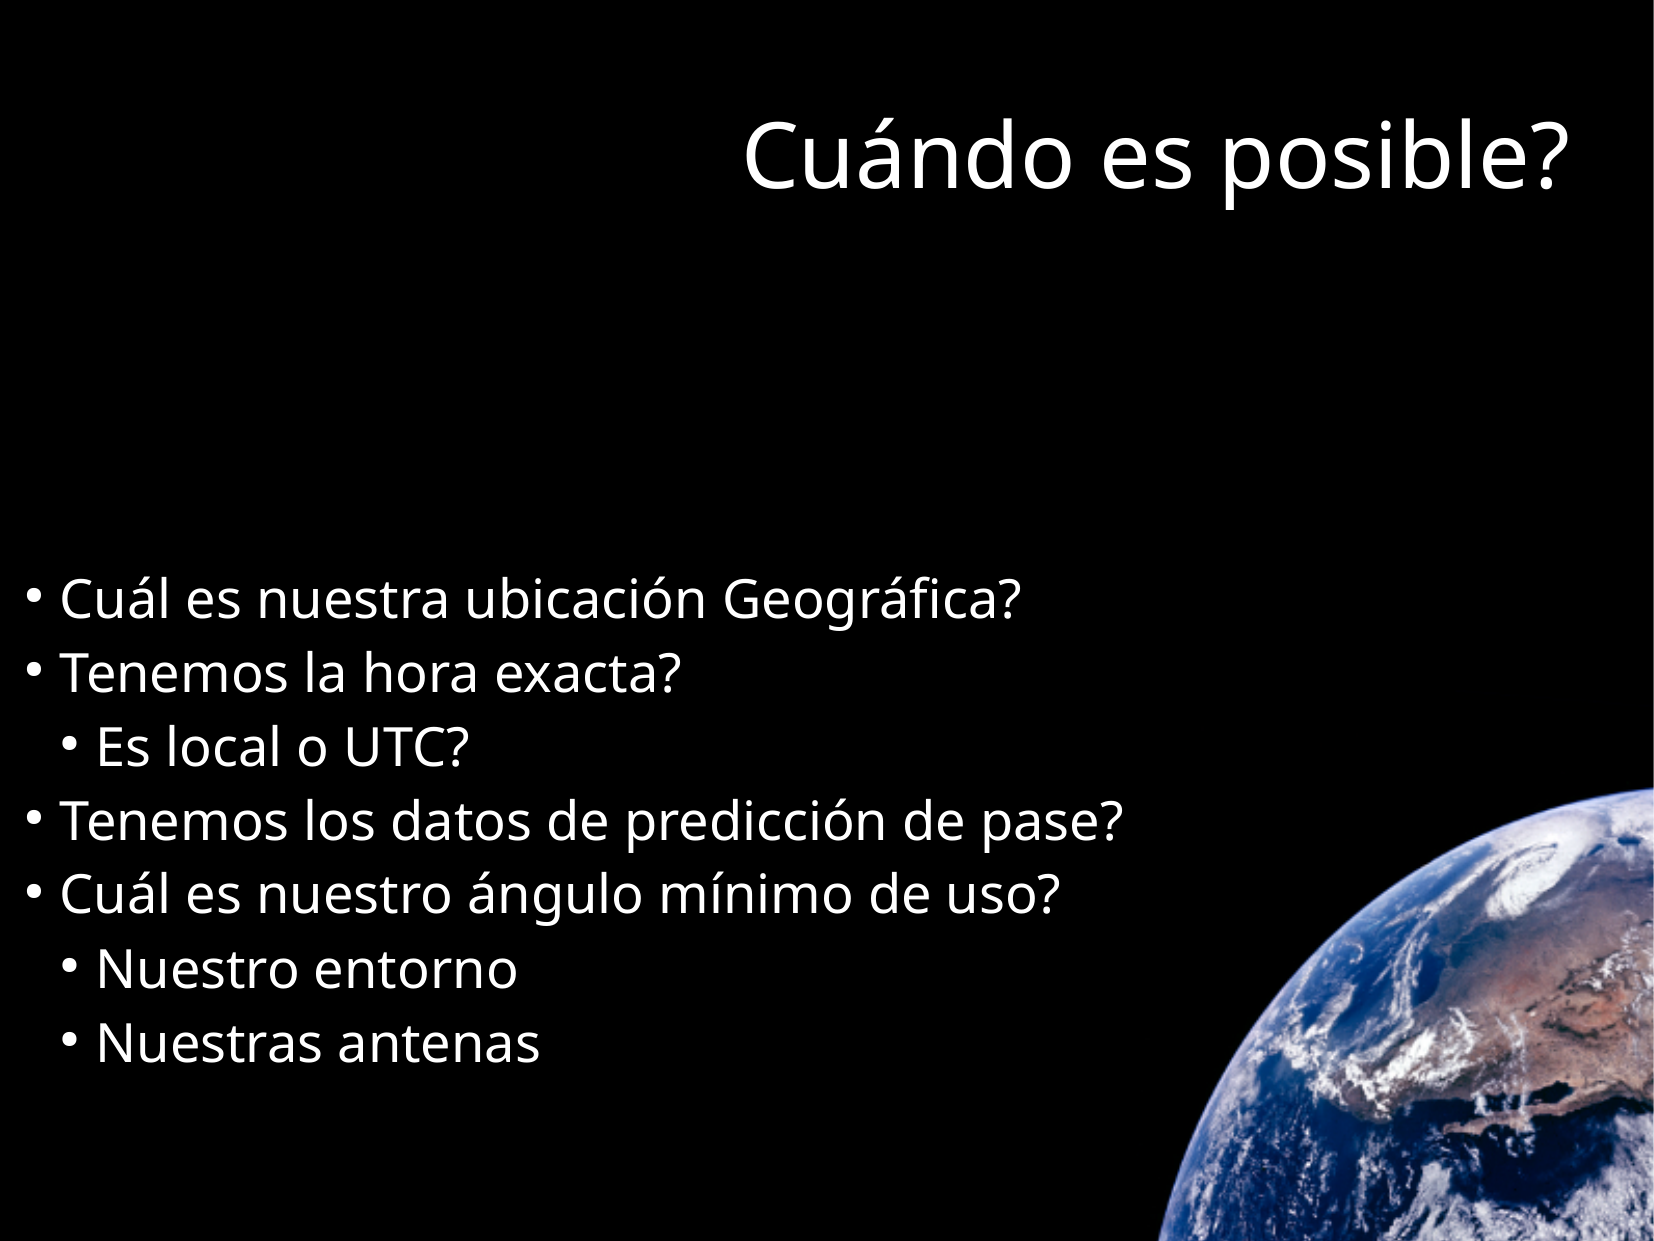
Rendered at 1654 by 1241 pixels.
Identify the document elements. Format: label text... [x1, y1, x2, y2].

text_box Cuál es nuestra ubicación Geográfica? Tenemos la hora exacta? Es local o UTC? Tenemos los datos de predicción de pase? Cuál es nuestro ángulo mínimo de uso? Nuestro entorno Nuestras antenas [9, 478, 1093, 1241]
title Cuándo es posible? [82, 49, 1571, 257]
picture [0, 0, 1654, 1241]
